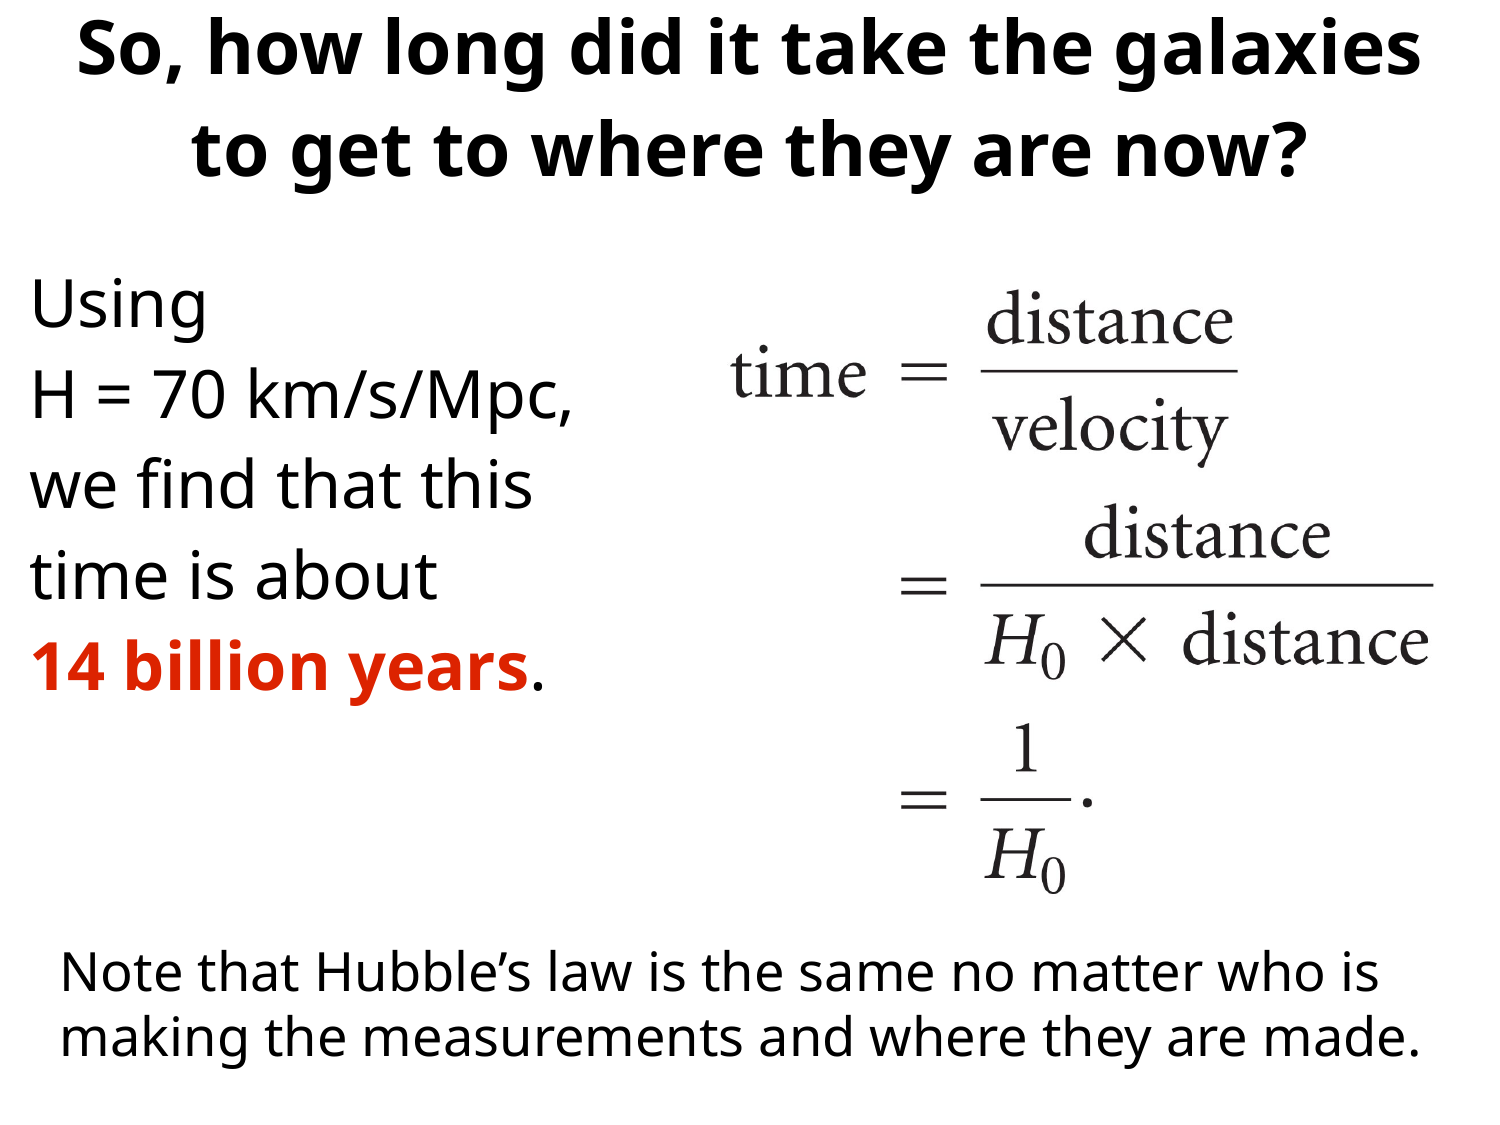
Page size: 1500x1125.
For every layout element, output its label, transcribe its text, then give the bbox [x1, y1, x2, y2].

list Using H = 70 km/s/Mpc, we find that this time is about 14 billion years. [29, 256, 1470, 909]
title So, how long did it take the galaxies to get to where they are now? [30, 8, 1471, 184]
picture [727, 284, 1438, 901]
text_box Note that Hubble’s law is the same no matter who is making the measurements and where they are made. [45, 929, 1463, 1075]
